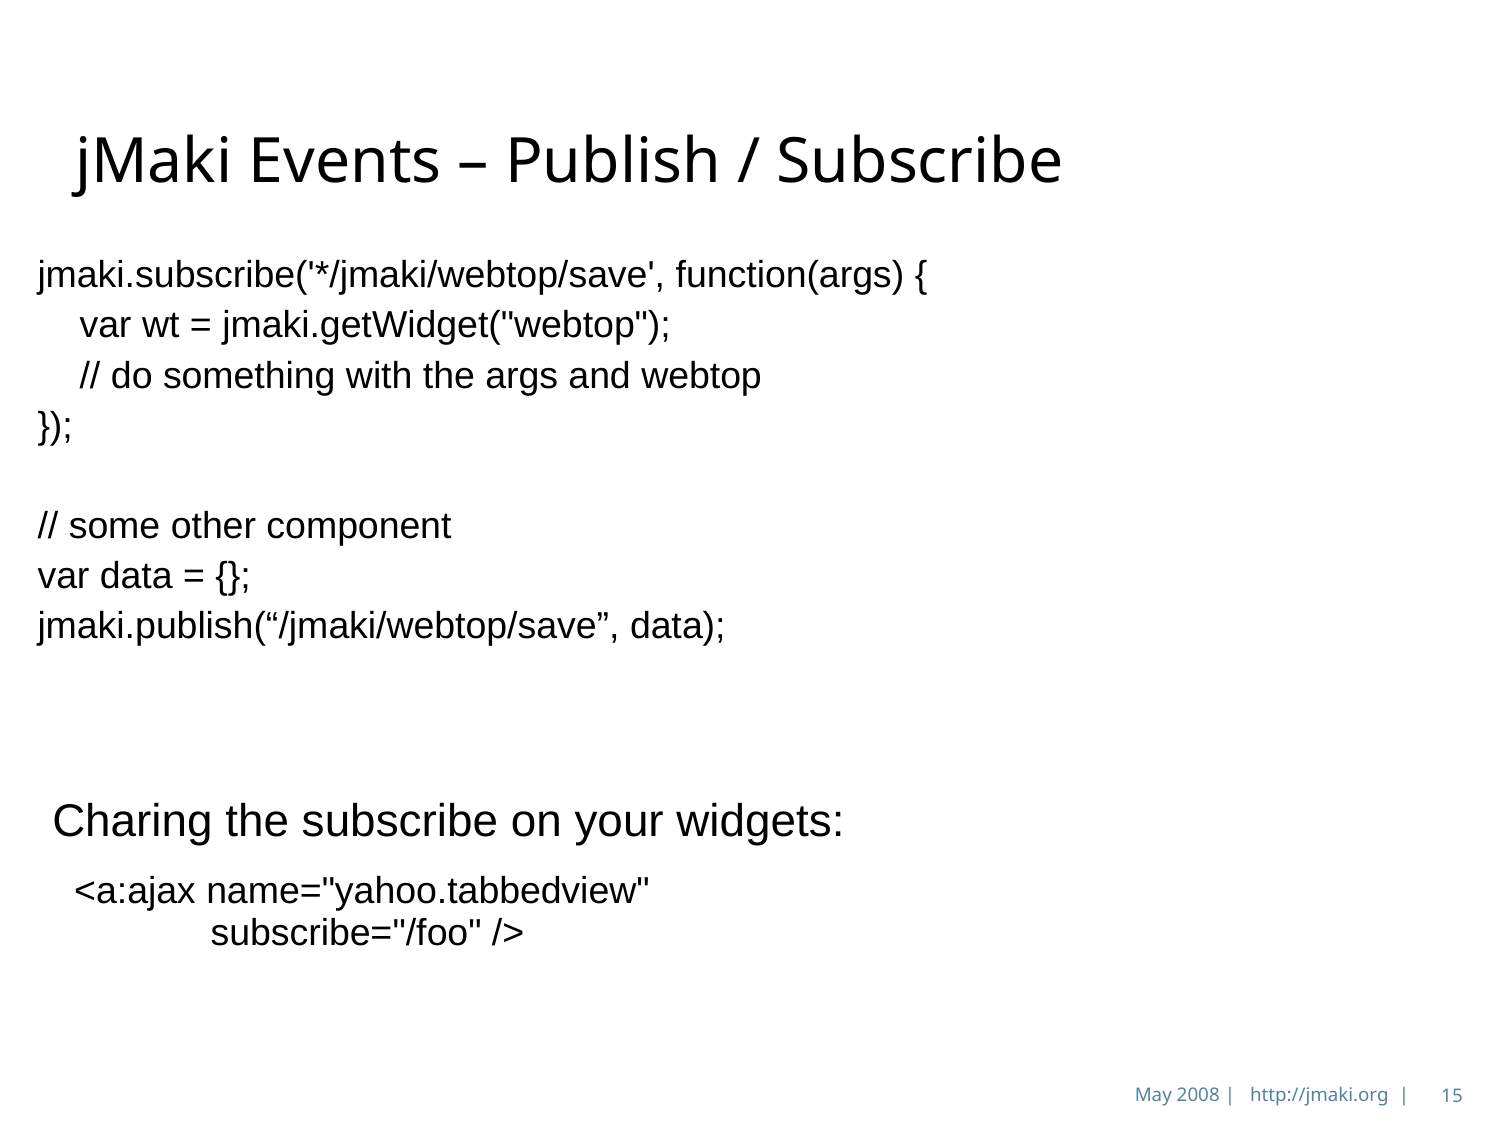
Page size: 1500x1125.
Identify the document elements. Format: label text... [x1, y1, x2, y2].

text_box Charing the subscribe on your widgets: [37, 787, 1051, 863]
list jmaki.subscribe('*/jmaki/webtop/save', function(args) { var wt = jmaki.getWidget("webtop"); // do something with the args and webtop }); // some other component var data = {}; jmaki.publish(“/jmaki/webtop/save”, data); [37, 257, 1388, 713]
text_box <a:ajax name="yahoo.tabbedview" subscribe="/foo" /> [59, 863, 676, 962]
title jMaki Events – Publish / Subscribe [75, 124, 1426, 288]
